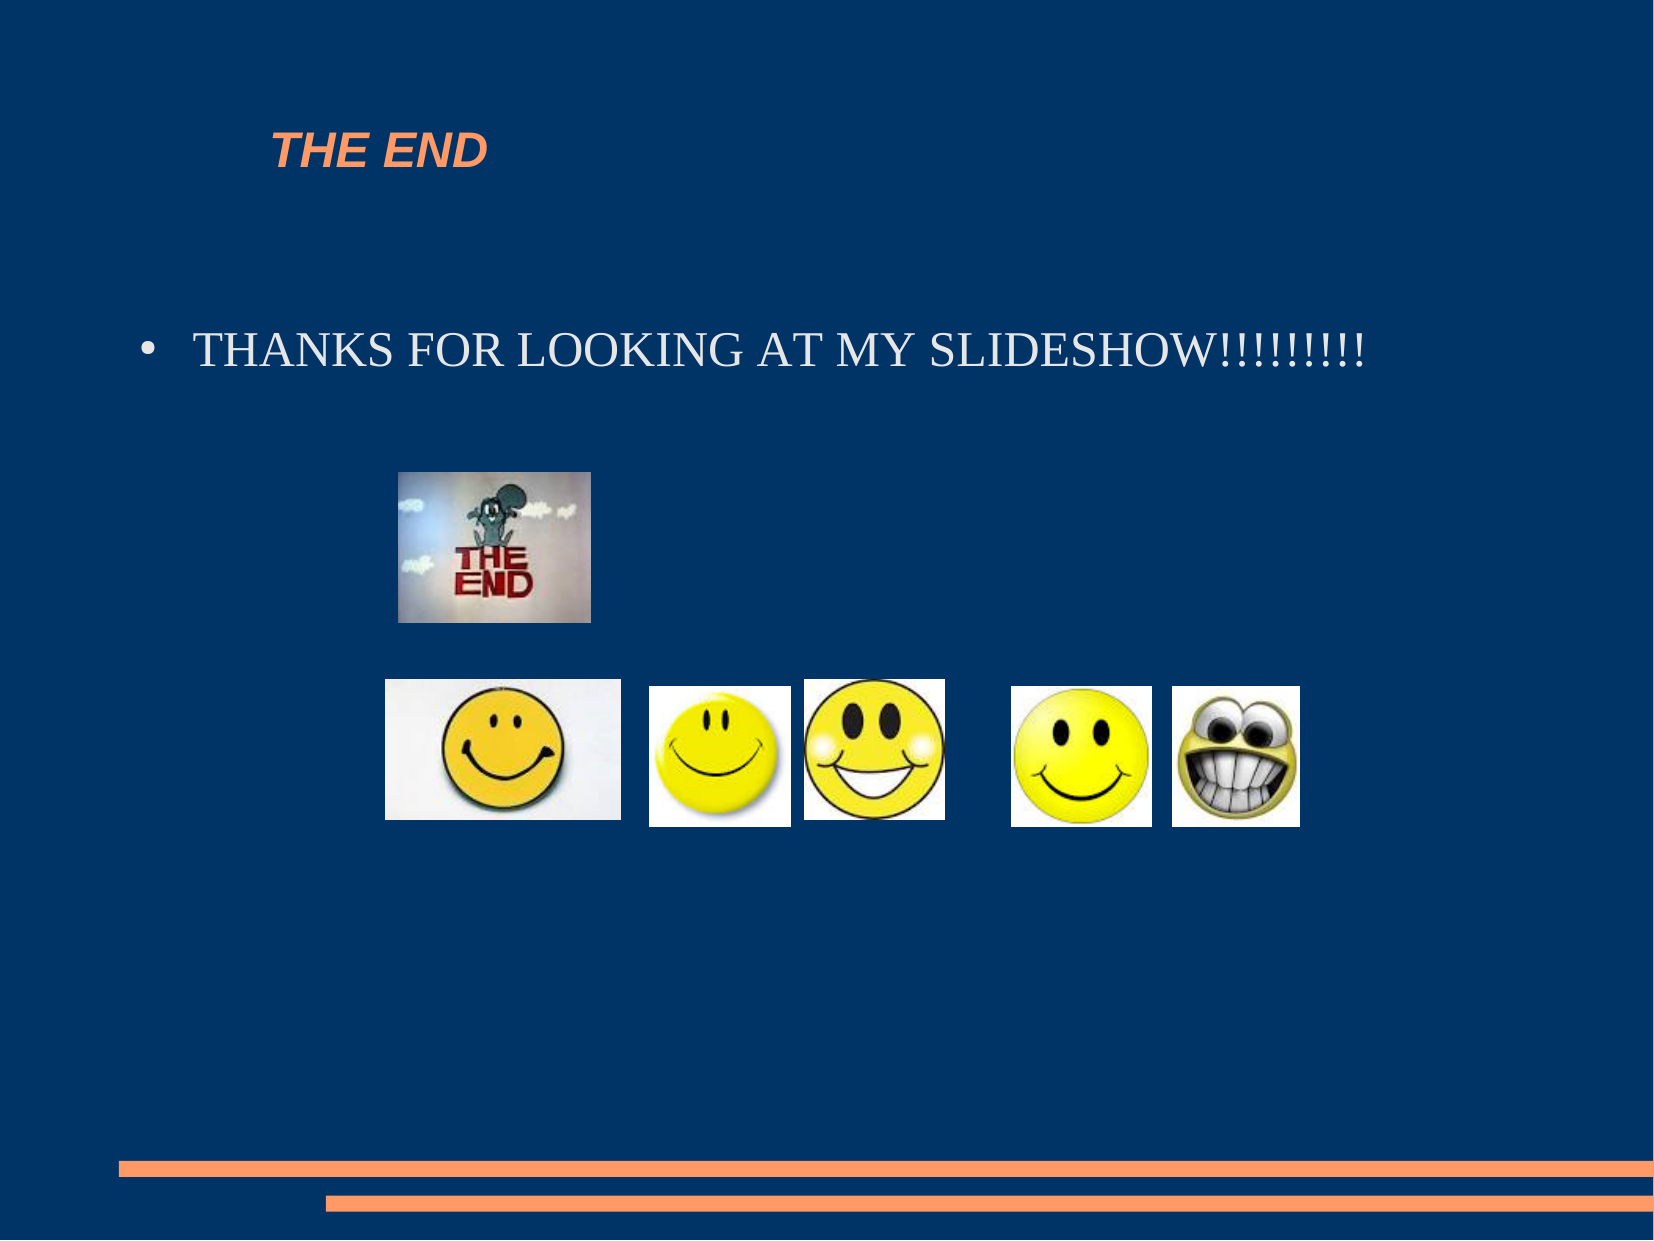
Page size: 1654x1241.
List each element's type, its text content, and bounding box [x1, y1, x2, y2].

title THE END [121, 46, 1534, 254]
picture [398, 472, 591, 623]
picture [385, 679, 621, 820]
list THANKS FOR LOOKING AT MY SLIDESHOW!!!!!!!!! [121, 322, 1561, 1132]
picture [1011, 686, 1152, 827]
picture [649, 686, 791, 827]
picture [1172, 686, 1300, 827]
picture [804, 679, 945, 820]
